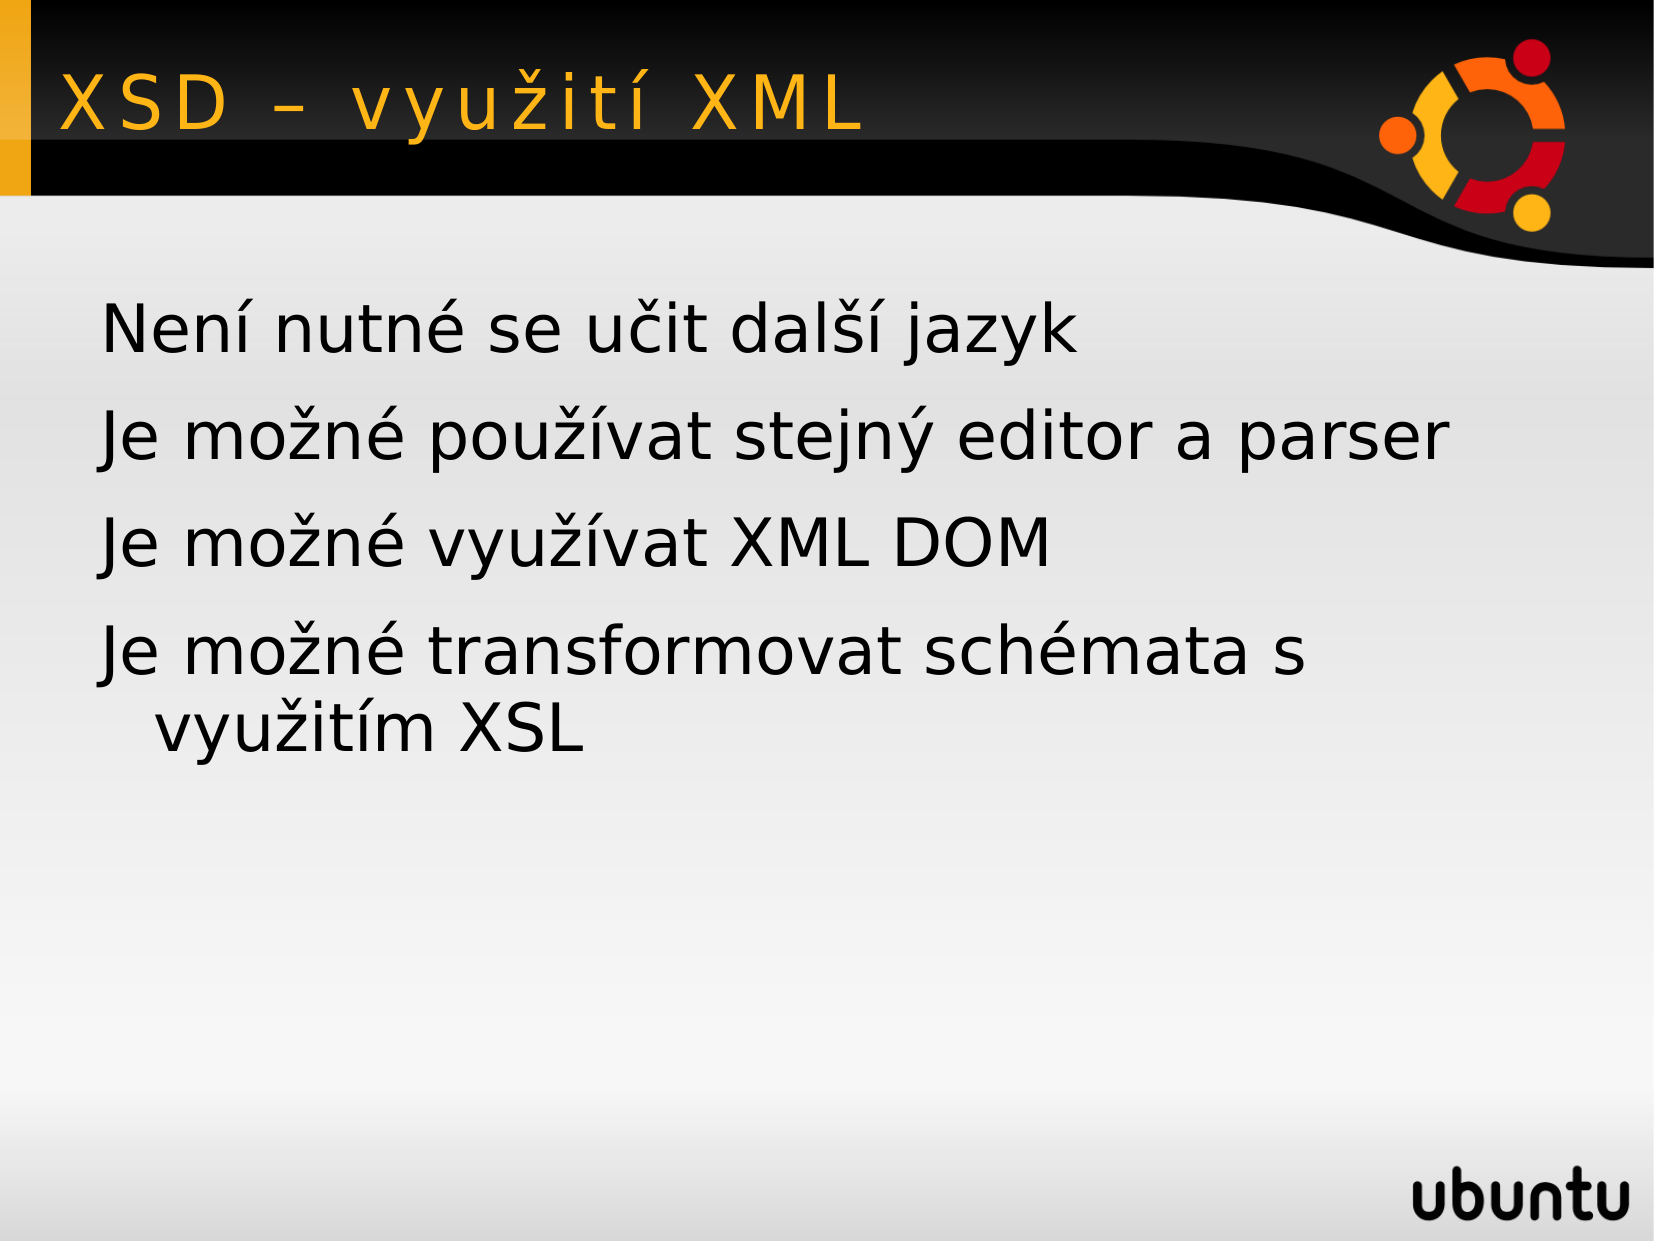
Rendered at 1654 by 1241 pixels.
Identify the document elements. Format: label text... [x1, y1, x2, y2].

title XSD – využití XML [59, 29, 1270, 178]
list Není nutné se učit další jazyk Je možné používat stejný editor a parser Je možné využívat XML DOM Je možné transformovat schémata s využitím XSL [82, 290, 1571, 1109]
picture [0, 0, 1654, 1241]
